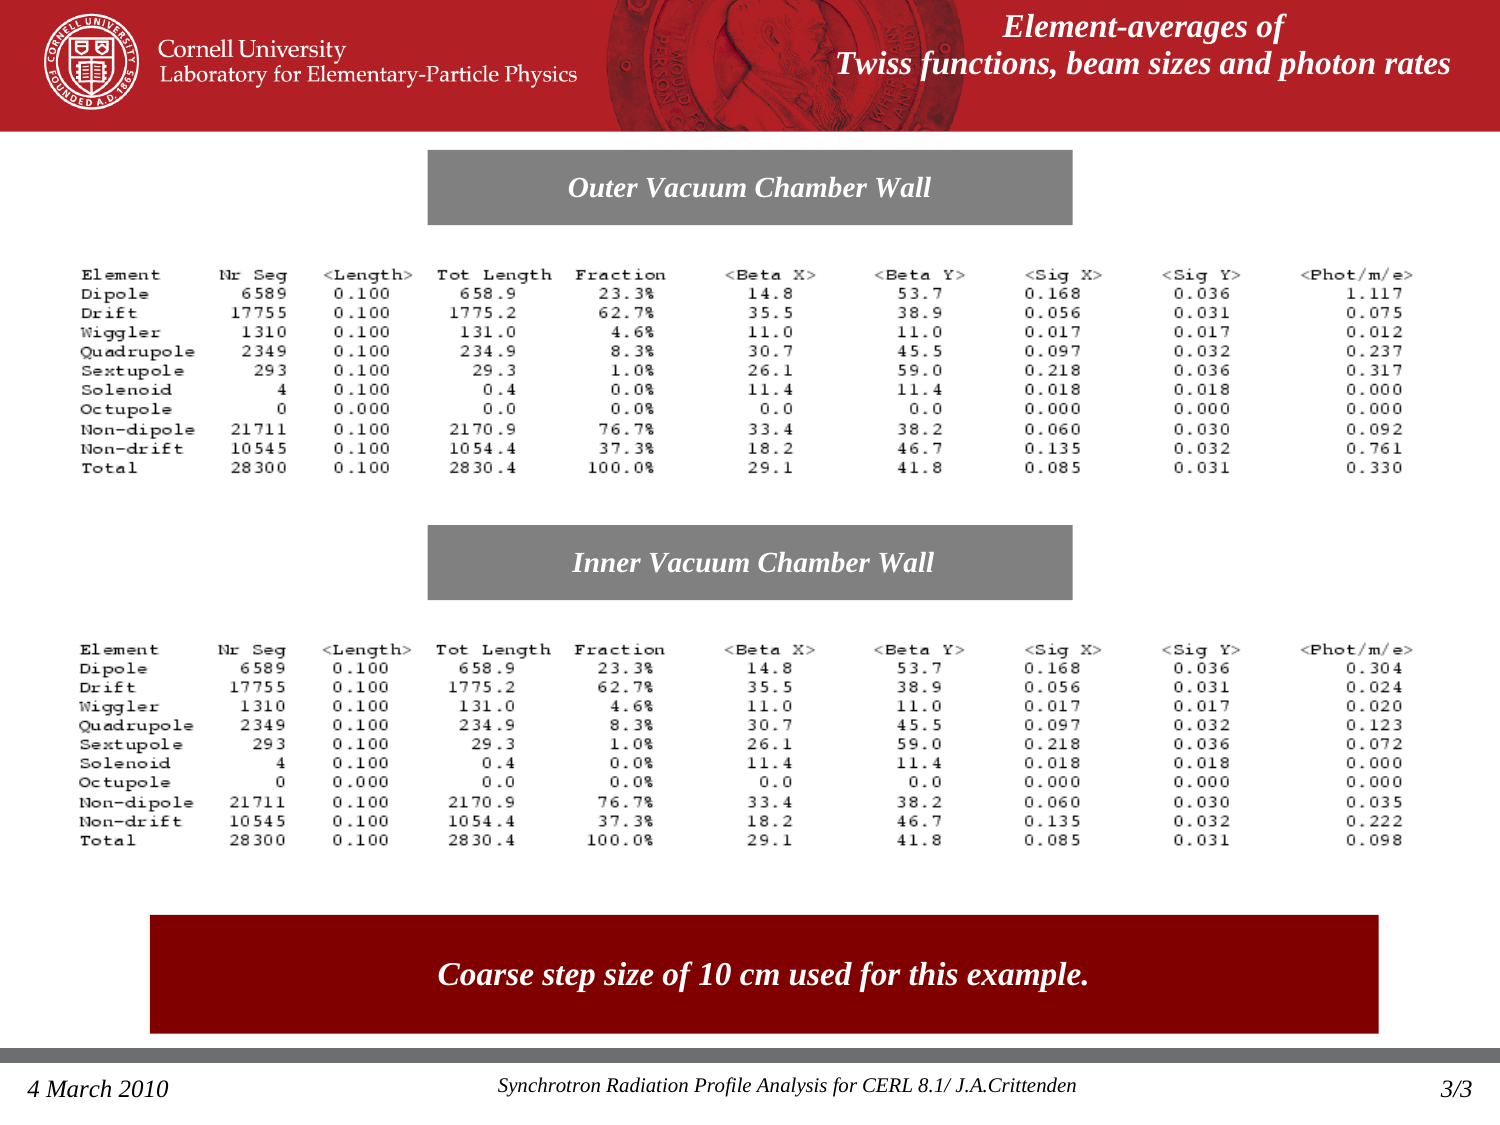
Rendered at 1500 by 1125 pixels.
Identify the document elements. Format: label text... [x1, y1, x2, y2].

picture [0, 0, 787, 132]
picture [75, 637, 1426, 856]
text_box Coarse step size of 10 cm used for this example. [149, 914, 1379, 1034]
text_box Inner Vacuum Chamber Wall [427, 525, 1073, 601]
text_box Outer Vacuum Chamber Wall [427, 149, 1073, 226]
text_box Element-averages of Twiss functions, beam sizes and photon rates [787, 0, 1500, 136]
picture [75, 262, 1426, 480]
